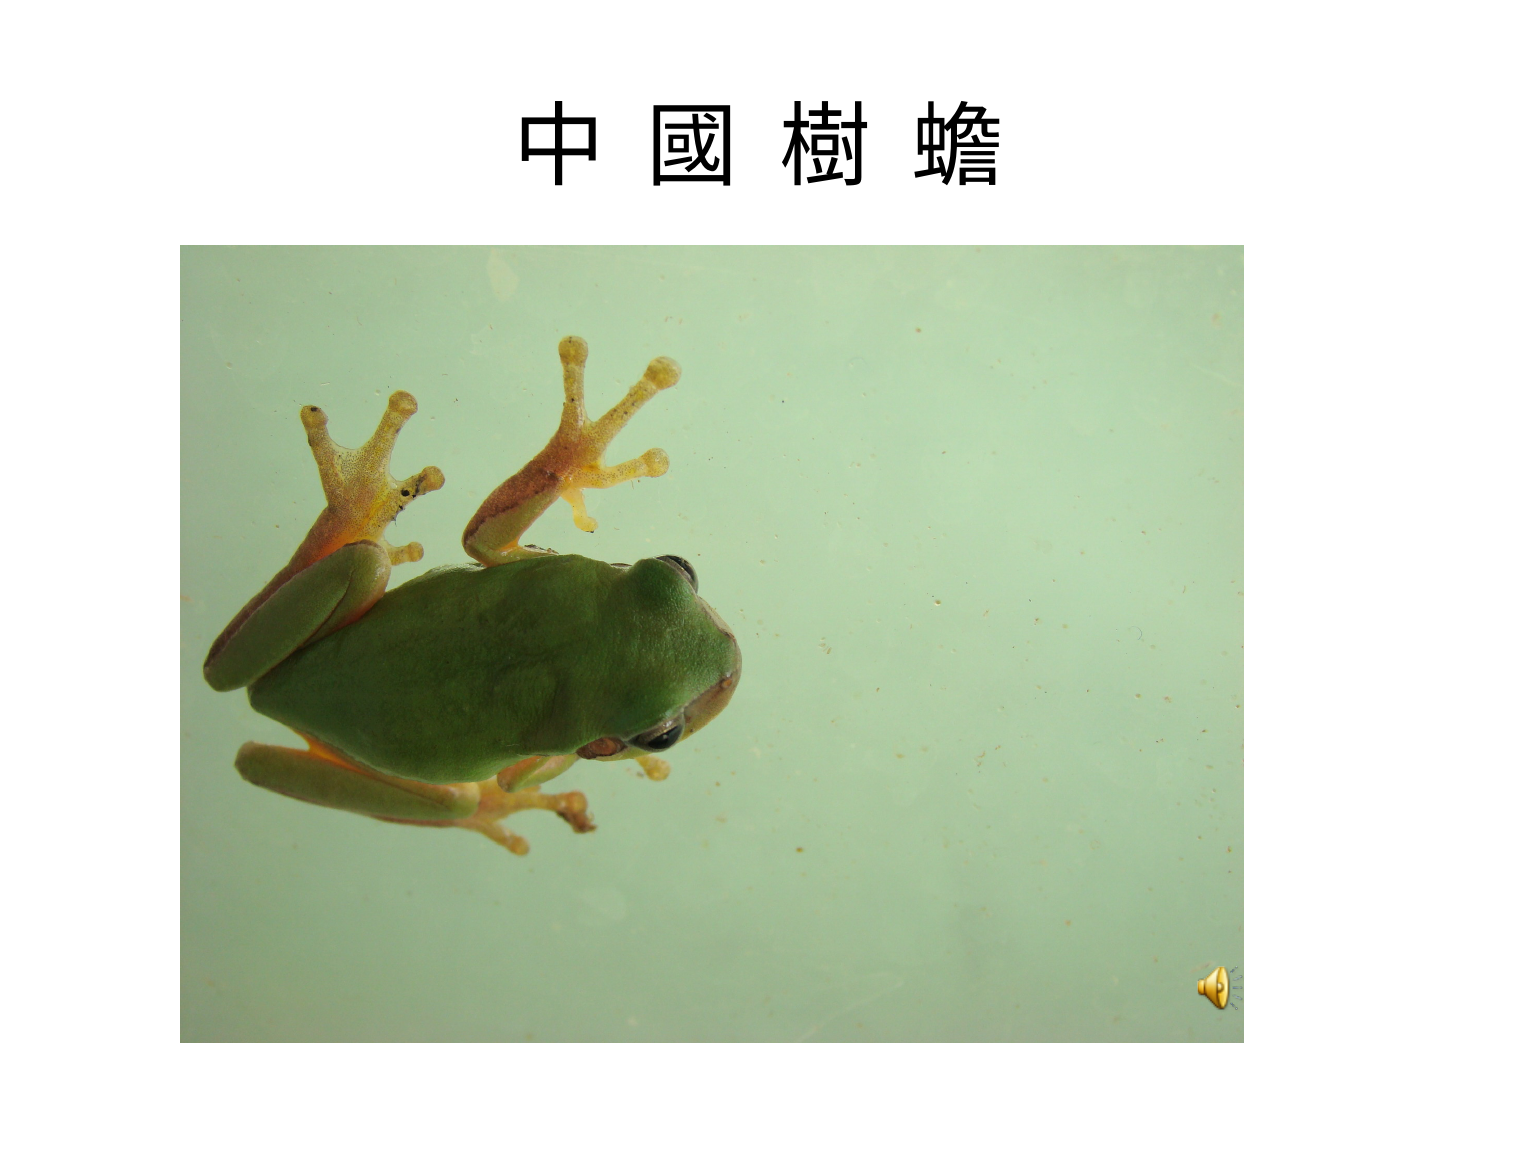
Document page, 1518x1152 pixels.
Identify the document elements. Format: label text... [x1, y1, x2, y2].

title 中 國 樹 蟾 [75, 46, 1443, 238]
picture [180, 245, 1247, 1043]
